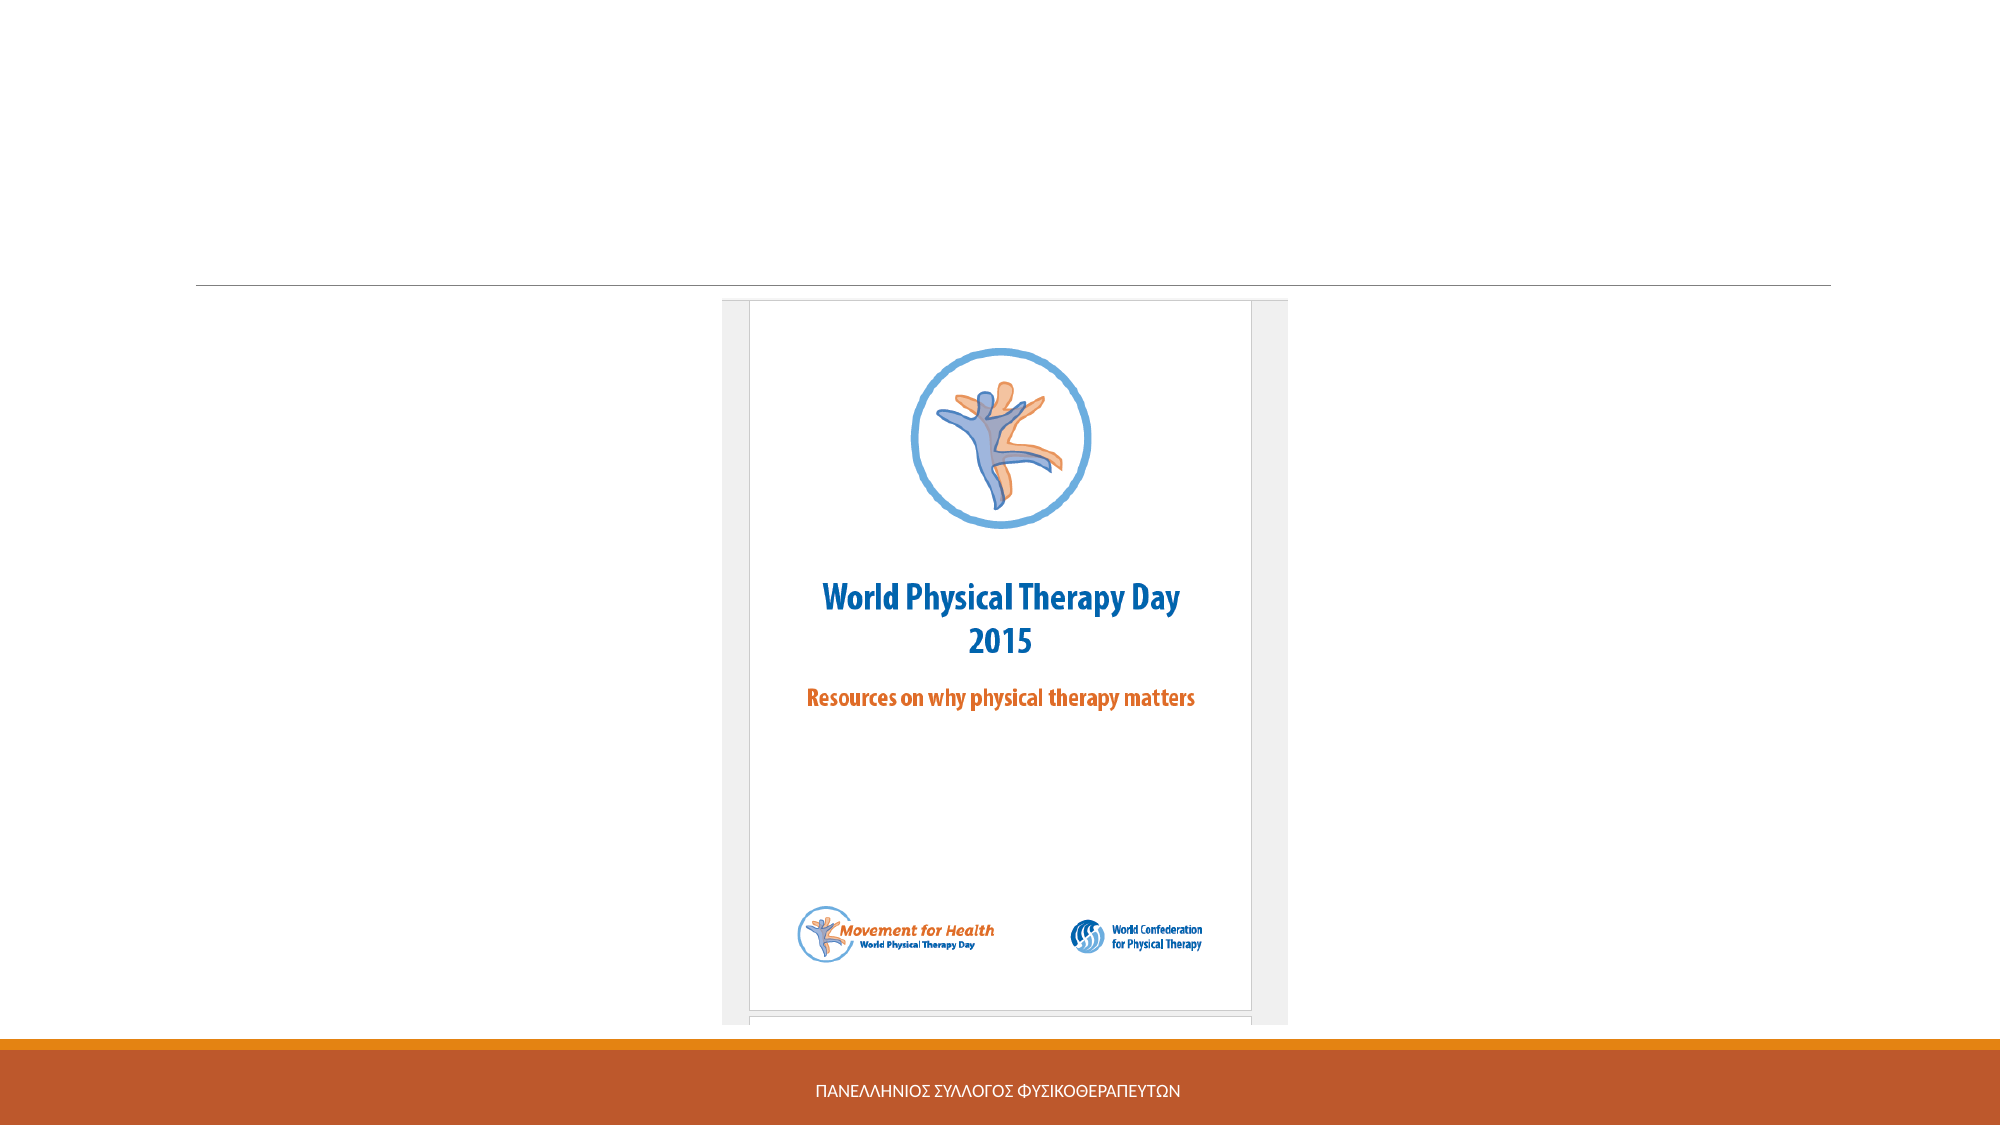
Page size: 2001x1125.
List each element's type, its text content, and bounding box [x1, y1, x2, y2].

text_box ΠΑΝΕΛΛΗΝΙΟΣ ΣΥΛΛΟΓΟΣ ΦΥΣΙΚΟΘΕΡΑΠΕΥΤΩΝ [604, 1059, 1396, 1120]
picture [722, 298, 1288, 1025]
